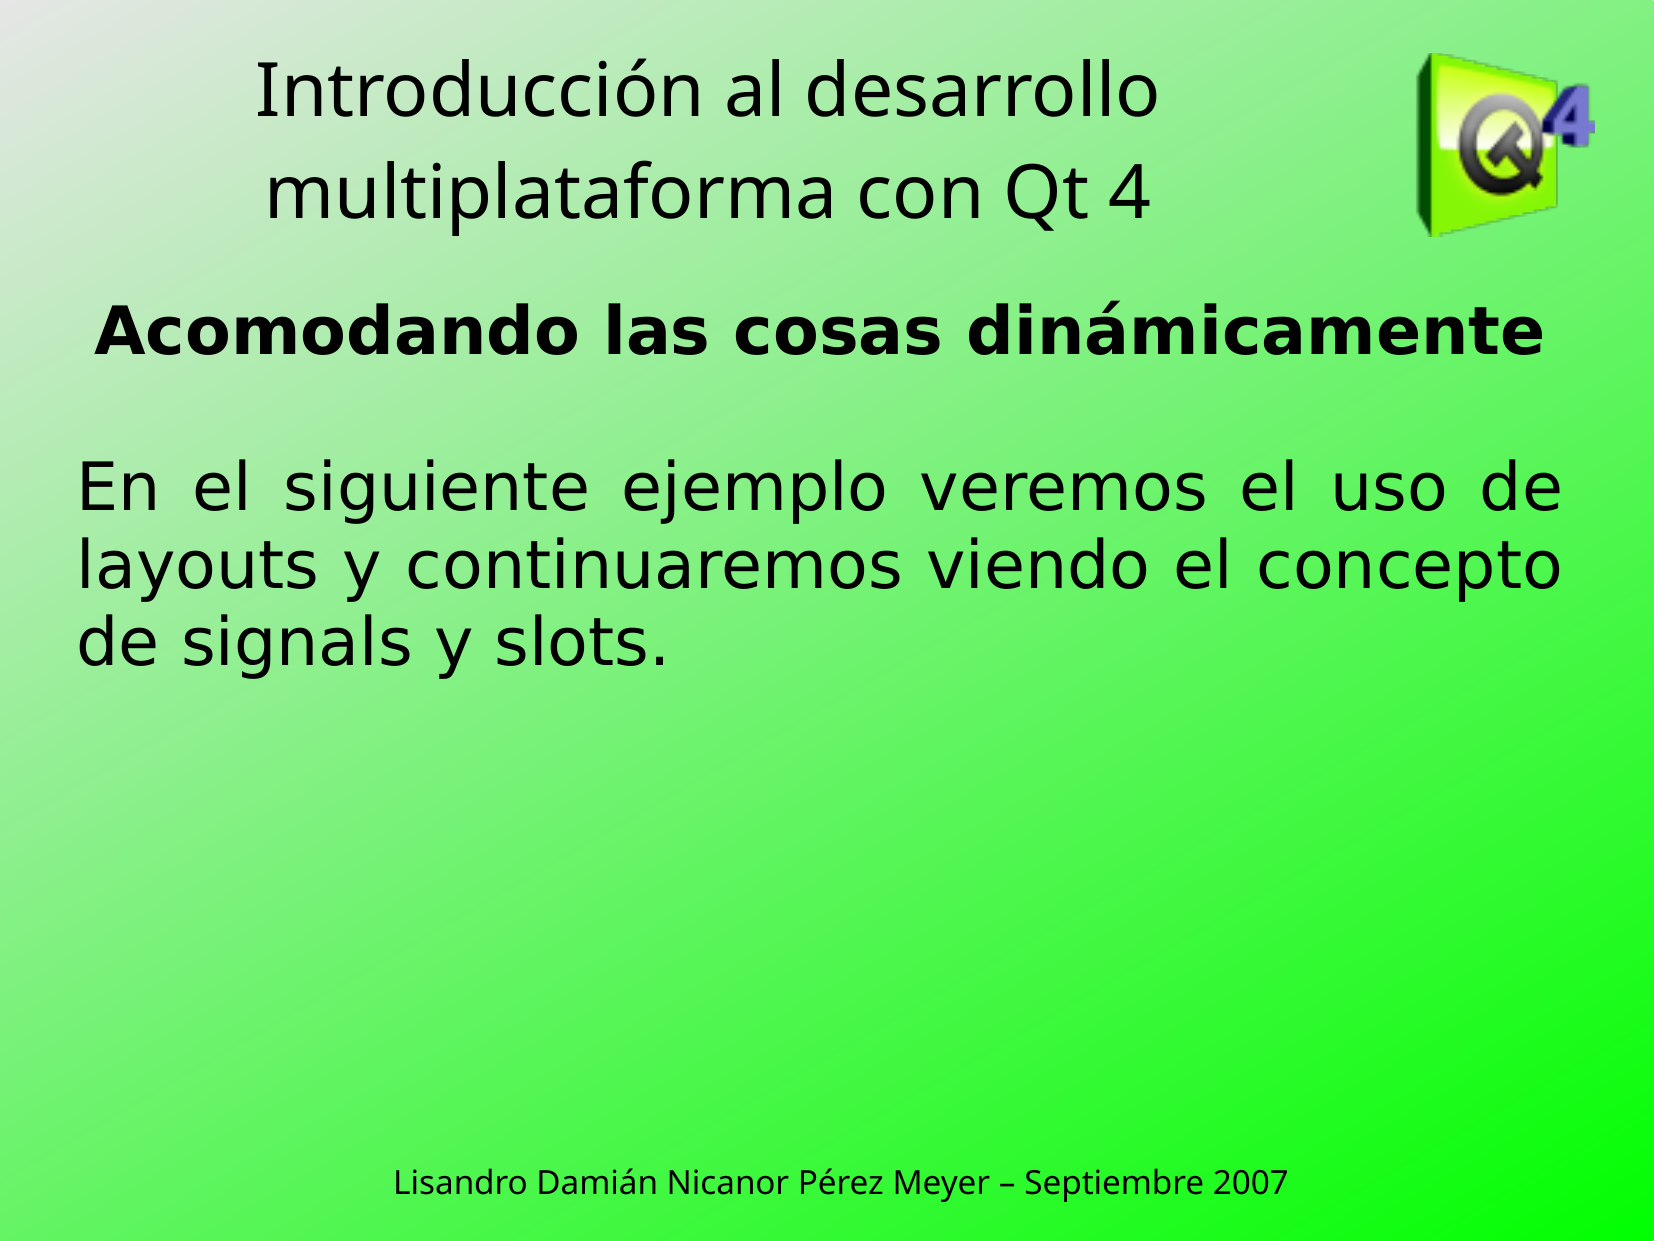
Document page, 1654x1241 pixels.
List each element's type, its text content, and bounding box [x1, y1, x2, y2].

subtitle Acomodando las cosas dinámicamente En el siguiente ejemplo veremos el uso de layouts y continuaremos viendo el concepto de signals y slots. [76, 265, 1565, 709]
title Introducción al desarrollo multiplataforma con Qt 4 [147, 11, 1270, 265]
text_box Lisandro Damián Nicanor Pérez Meyer – Septiembre 2007 [88, 1151, 1595, 1213]
picture [1412, 53, 1595, 237]
